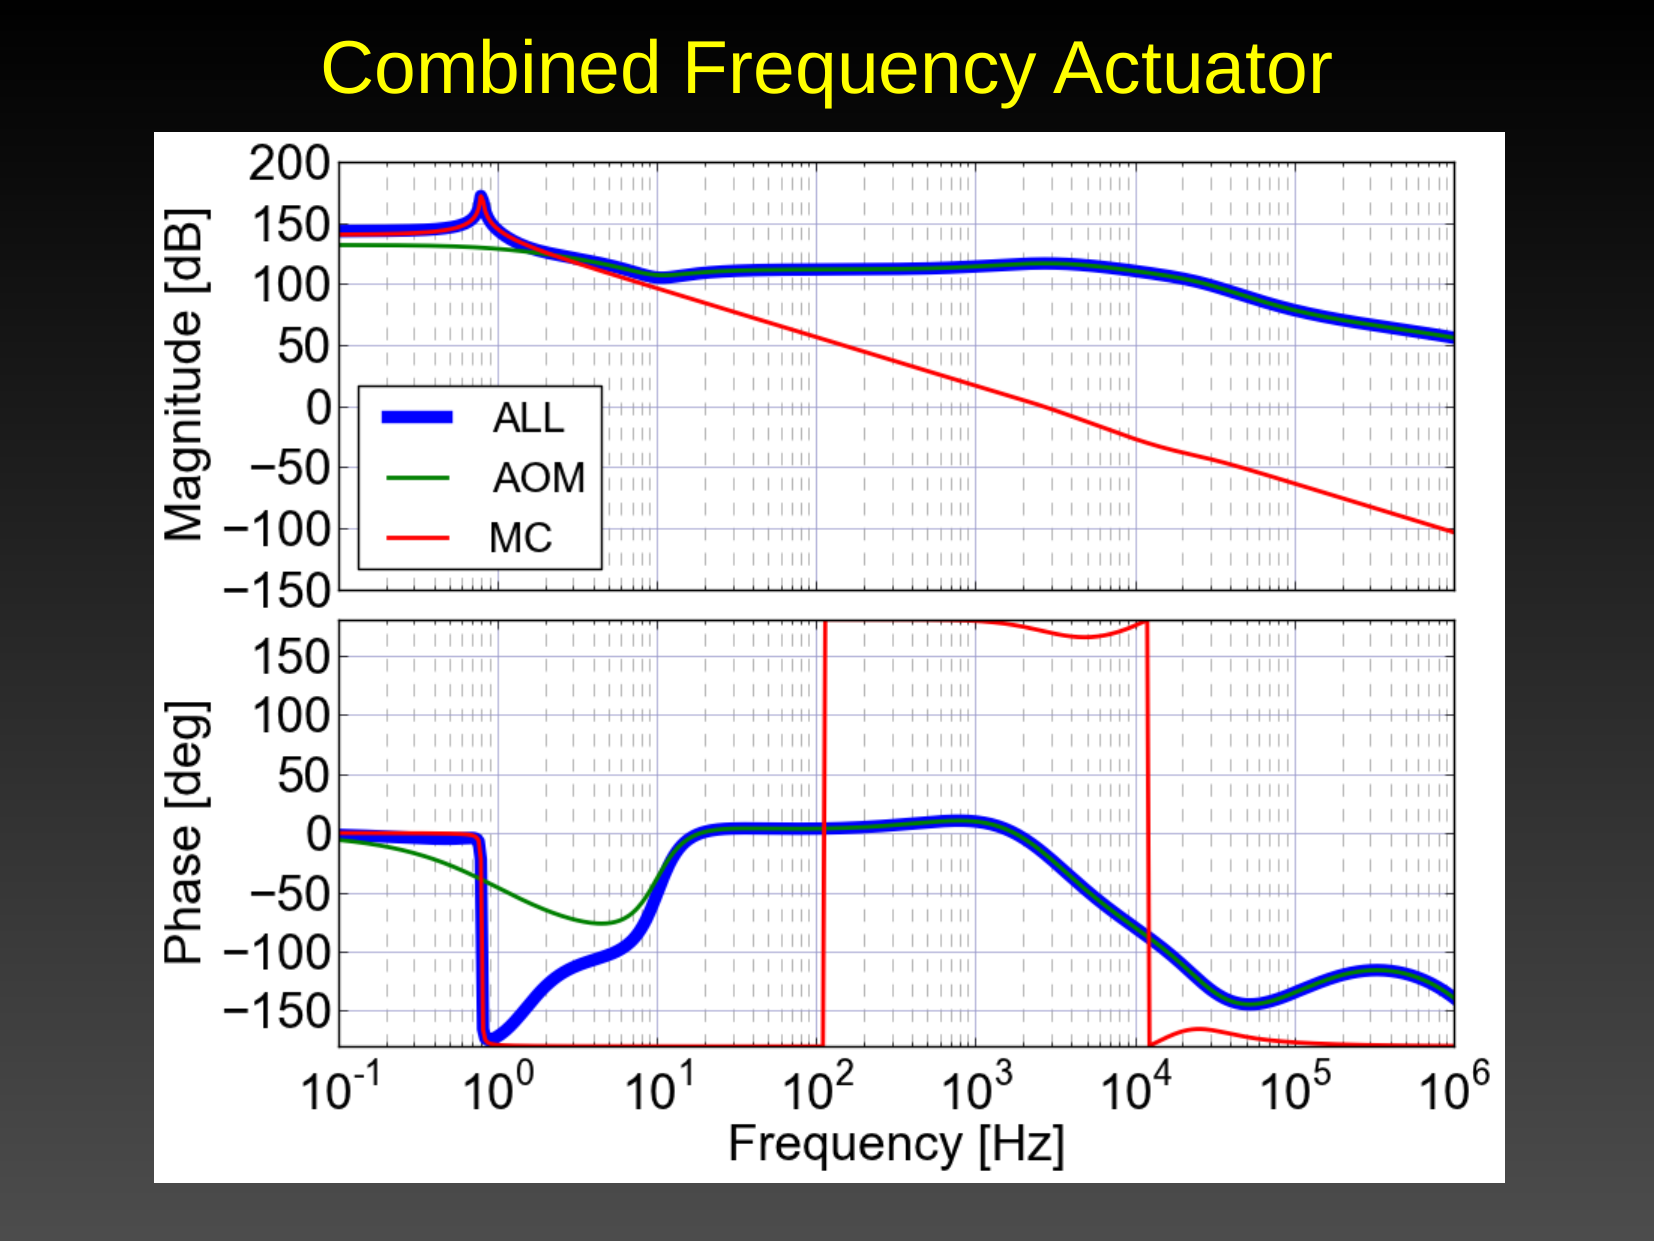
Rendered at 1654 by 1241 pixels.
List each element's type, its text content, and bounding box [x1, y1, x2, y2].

picture [154, 132, 1505, 1183]
text_box Combined Frequency Actuator [305, 18, 1349, 118]
